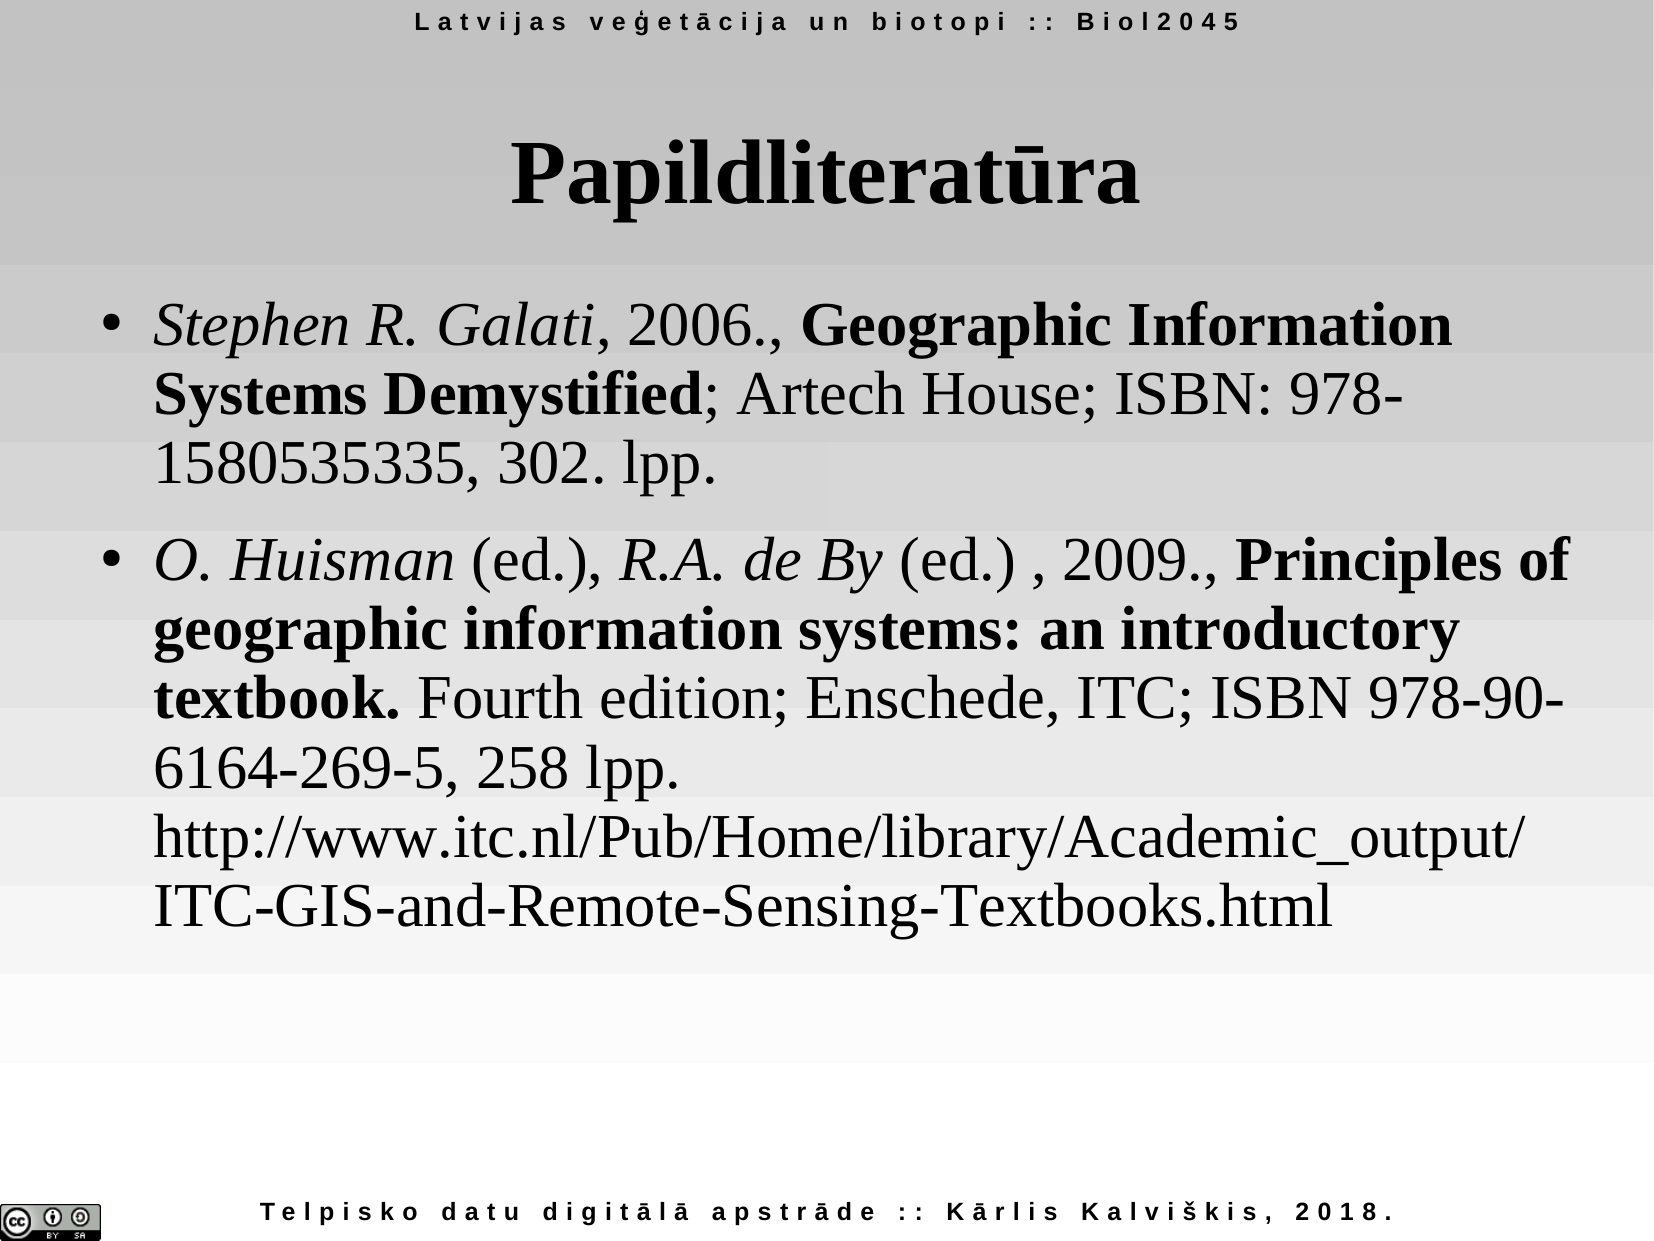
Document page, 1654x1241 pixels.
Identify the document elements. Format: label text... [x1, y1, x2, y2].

title Papildliteratūra [29, 49, 1625, 296]
list Stephen R. Galati, 2006., Geographic Information Systems Demystified; Artech House; ISBN: 978-1580535335, 302. lpp. O. Huisman (ed.), R.A. de By (ed.) , 2009., Principles of geographic information systems: an introductory textbook. Fourth edition; Enschede, ITC; ISBN 978-90-6164-269-5, 258 lpp. http://www.itc.nl/Pub/Home/library/Academic_output/ ITC-GIS-and-Remote-Sensing-Textbooks.html [82, 289, 1571, 1176]
picture [0, 0, 1654, 1241]
